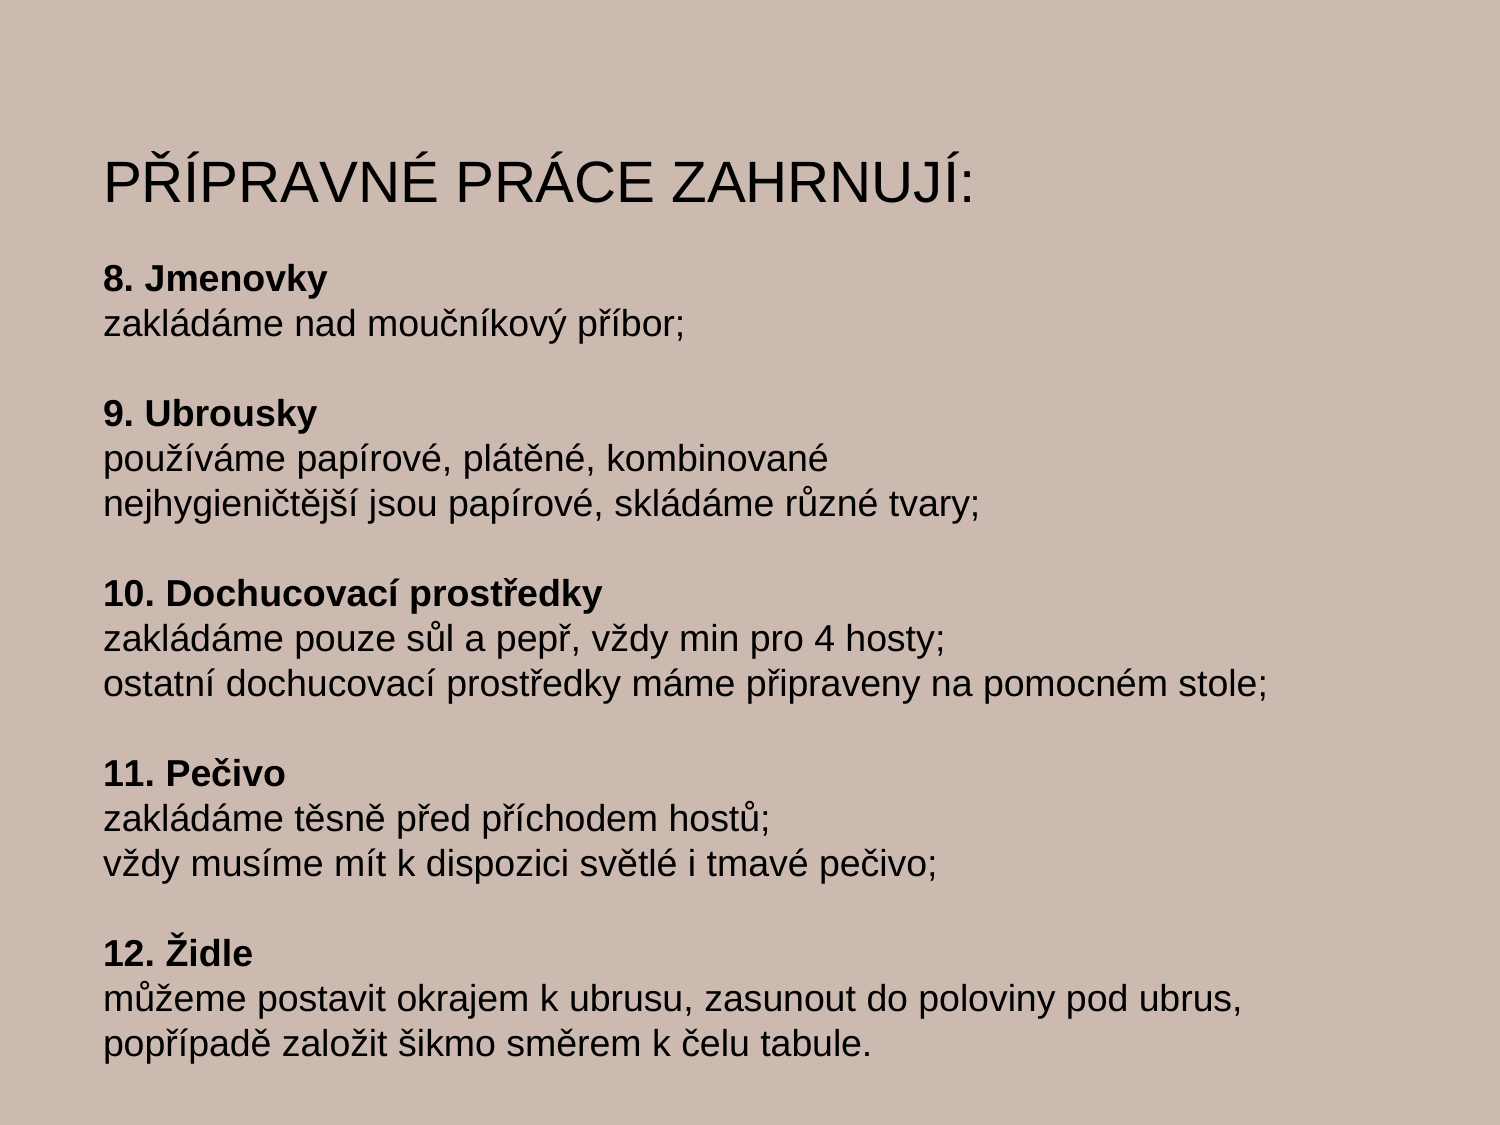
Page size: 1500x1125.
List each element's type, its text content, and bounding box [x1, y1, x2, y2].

text_box PŘÍPRAVNÉ PRÁCE ZAHRNUJÍ: 8. Jmenovky zakládáme nad moučníkový příbor; 9. Ubrousky používáme papírové, plátěné, kombinované nejhygieničtější jsou papírové, skládáme různé tvary; 10. Dochucovací prostředky zakládáme pouze sůl a pepř, vždy min pro 4 hosty; ostatní dochucovací prostředky máme připraveny na pomocném stole; 11. Pečivo zakládáme těsně před příchodem hostů; vždy musíme mít k dispozici světlé i tmavé pečivo; 12. Židle můžeme postavit okrajem k ubrusu, zasunout do poloviny pod ubrus, popřípadě založit šikmo směrem k čelu tabule. [88, 136, 1400, 1072]
